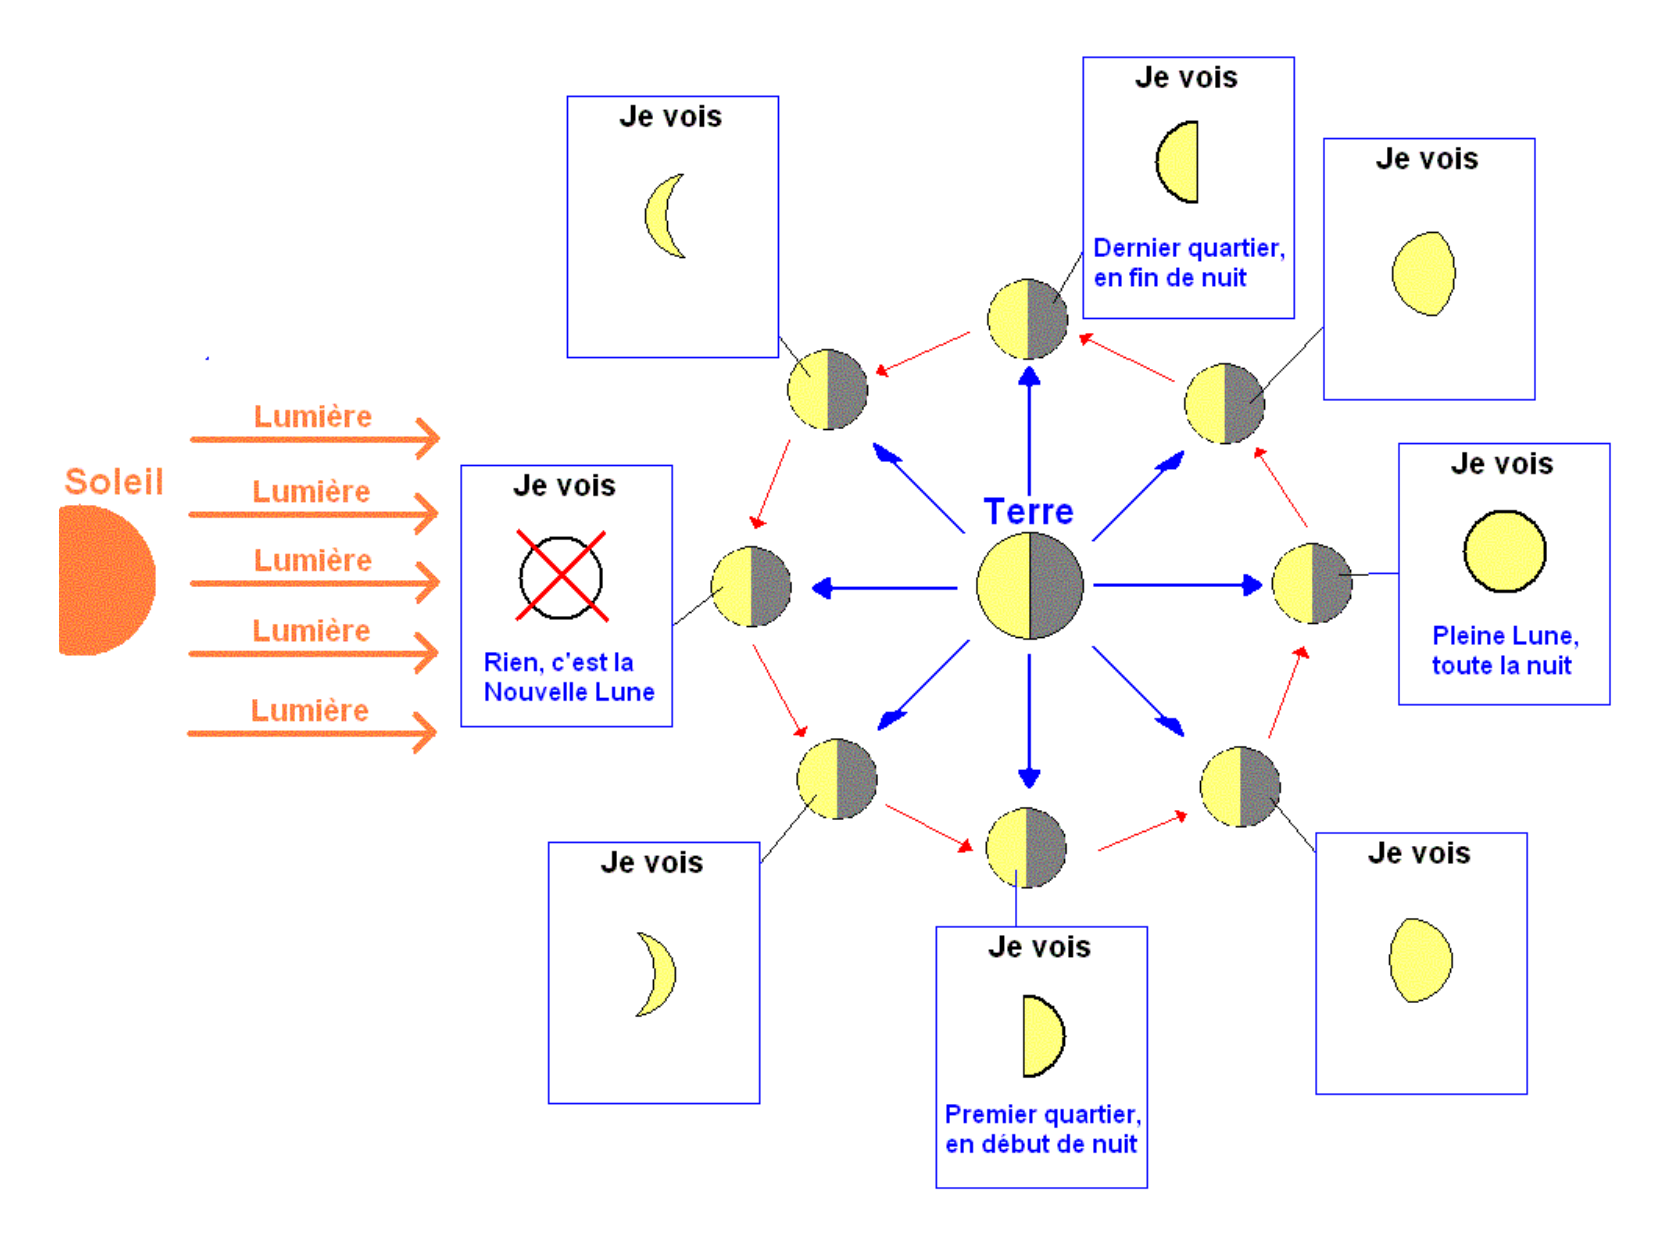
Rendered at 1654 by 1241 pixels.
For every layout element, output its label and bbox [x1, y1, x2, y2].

picture [59, 38, 1622, 1211]
